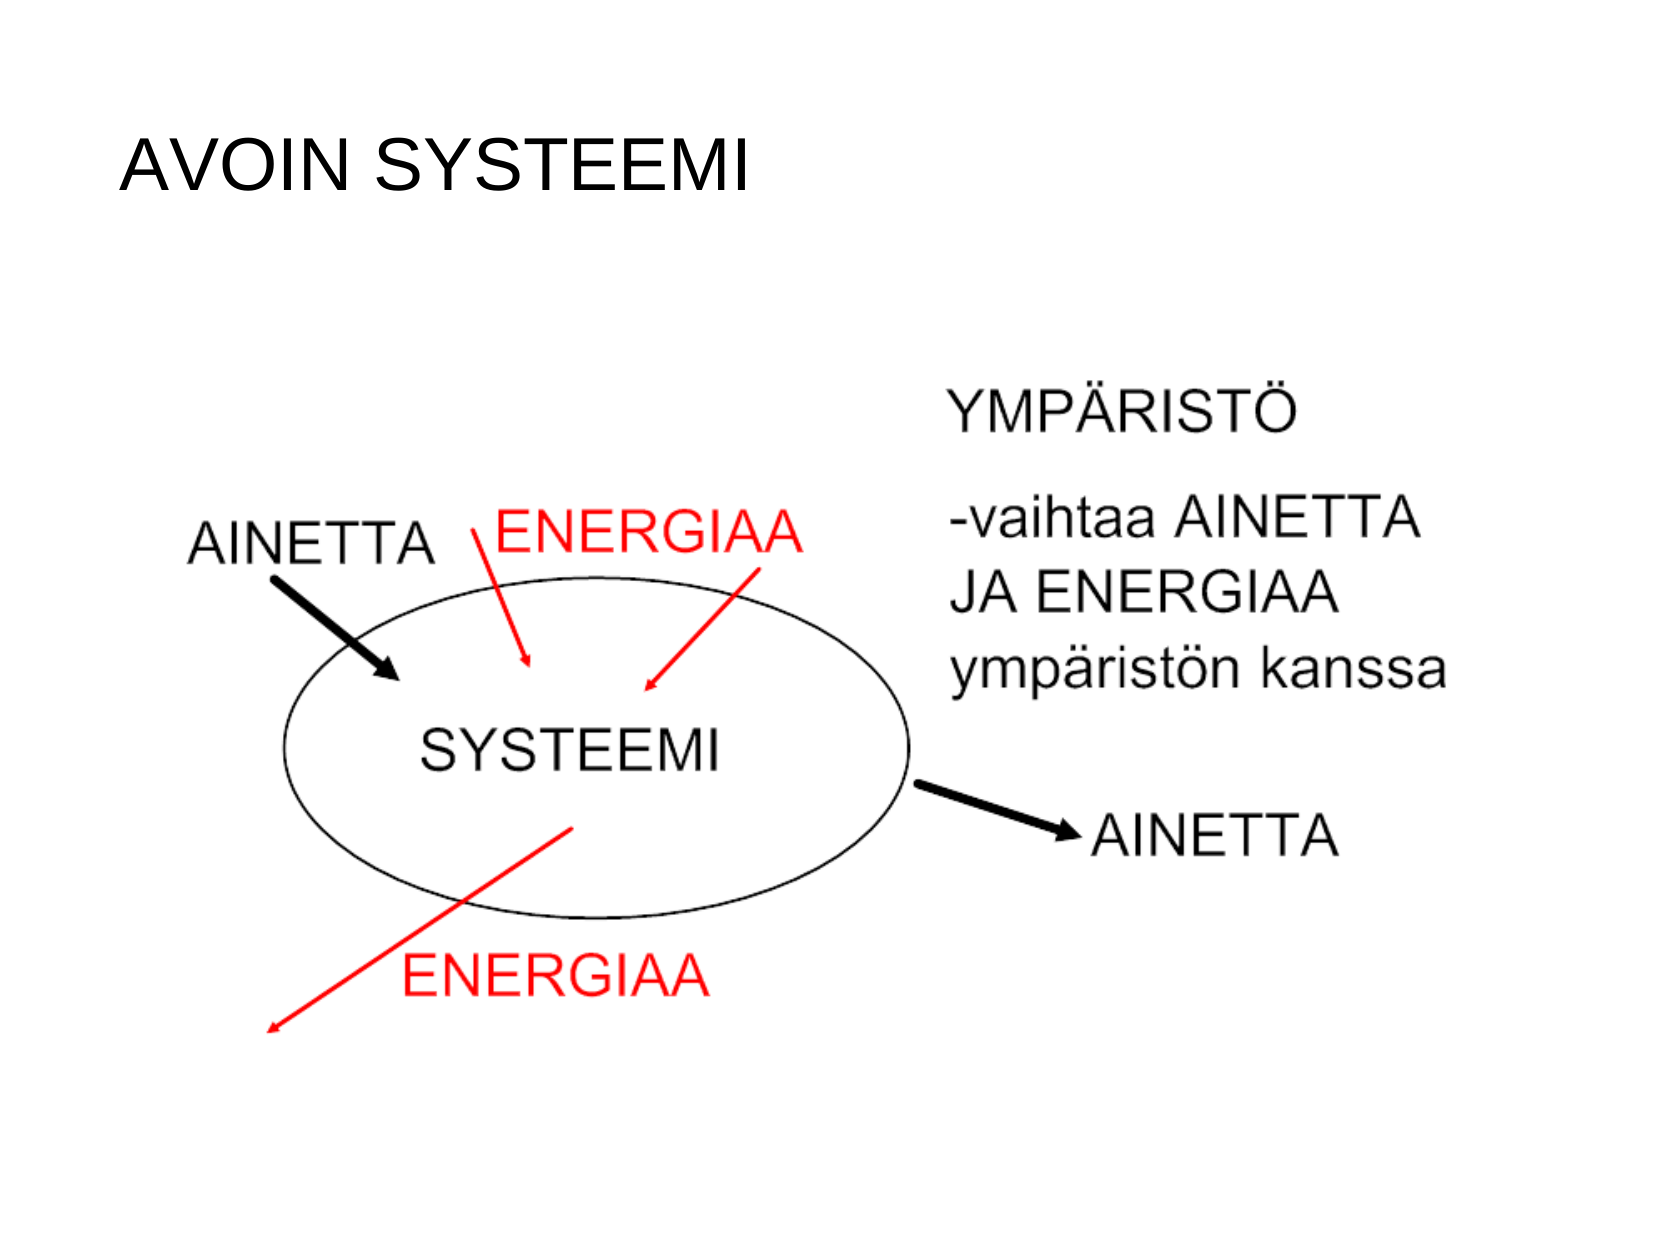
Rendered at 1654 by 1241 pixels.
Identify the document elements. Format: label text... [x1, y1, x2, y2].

picture [137, 299, 1536, 1075]
text_box AVOIN SYSTEEMI [104, 107, 768, 213]
